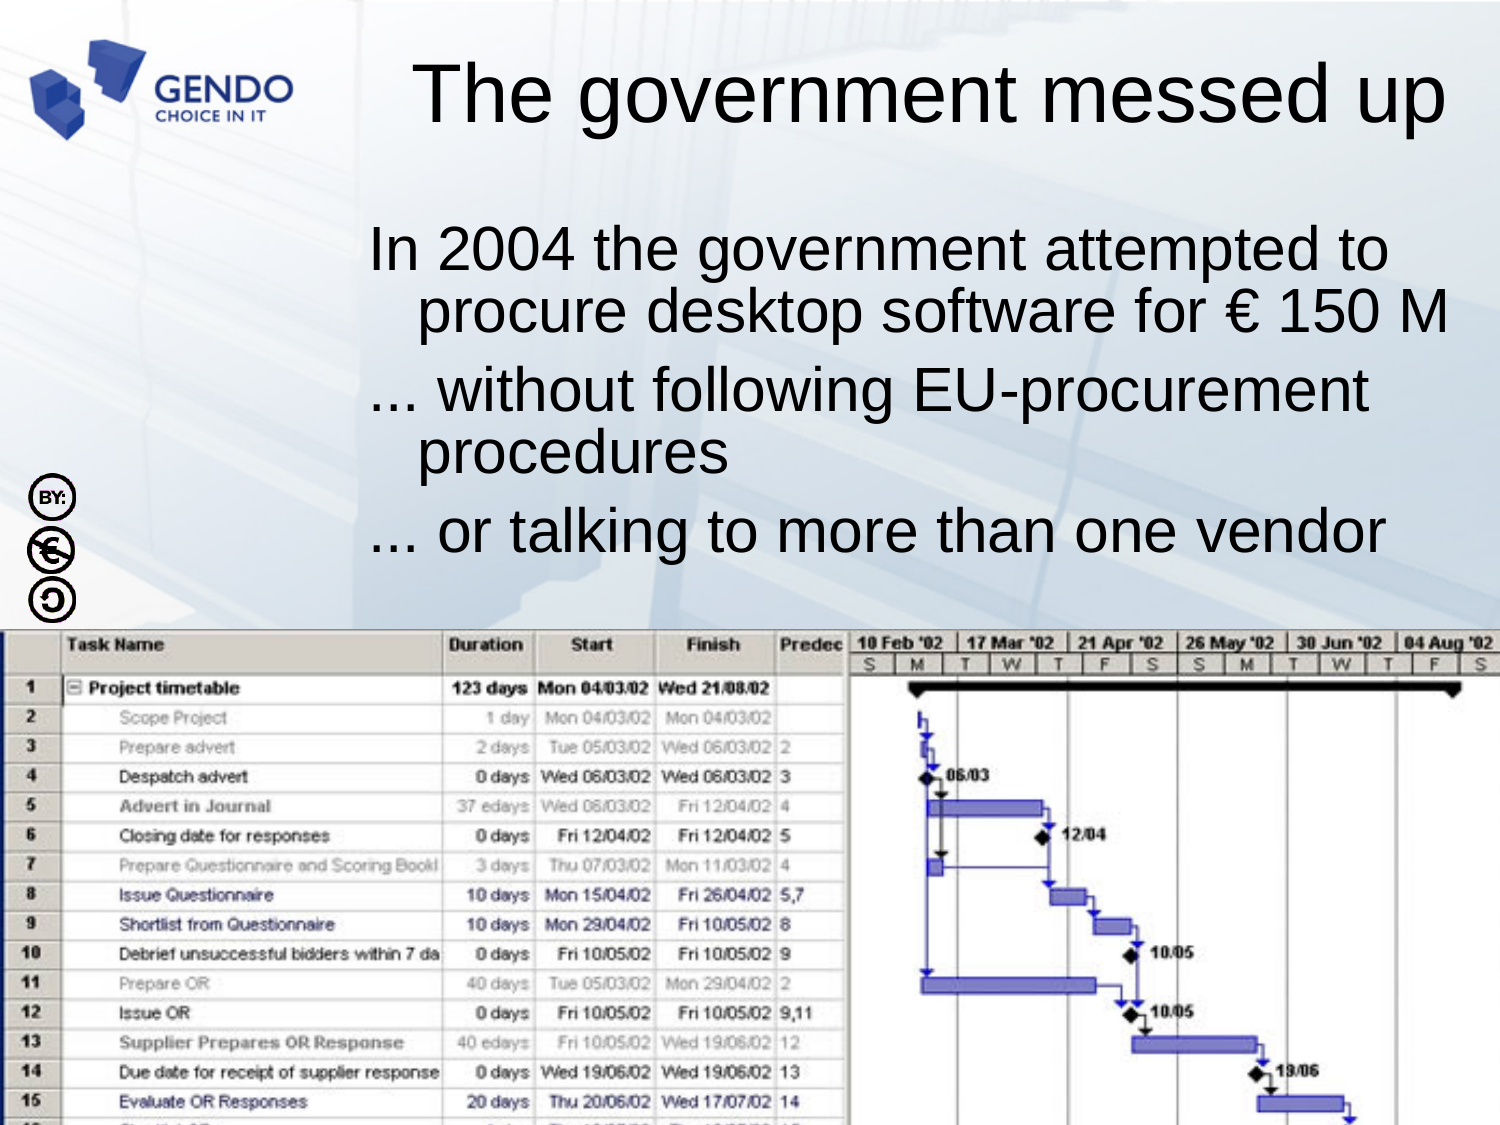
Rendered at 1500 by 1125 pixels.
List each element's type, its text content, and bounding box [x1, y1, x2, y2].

title The government messed up [255, 25, 1477, 170]
picture [0, 0, 1500, 1125]
list In 2004 the government attempted to procure desktop software for € 150 M ... without following EU-procurement procedures ... or talking to more than one vendor [368, 221, 1474, 629]
